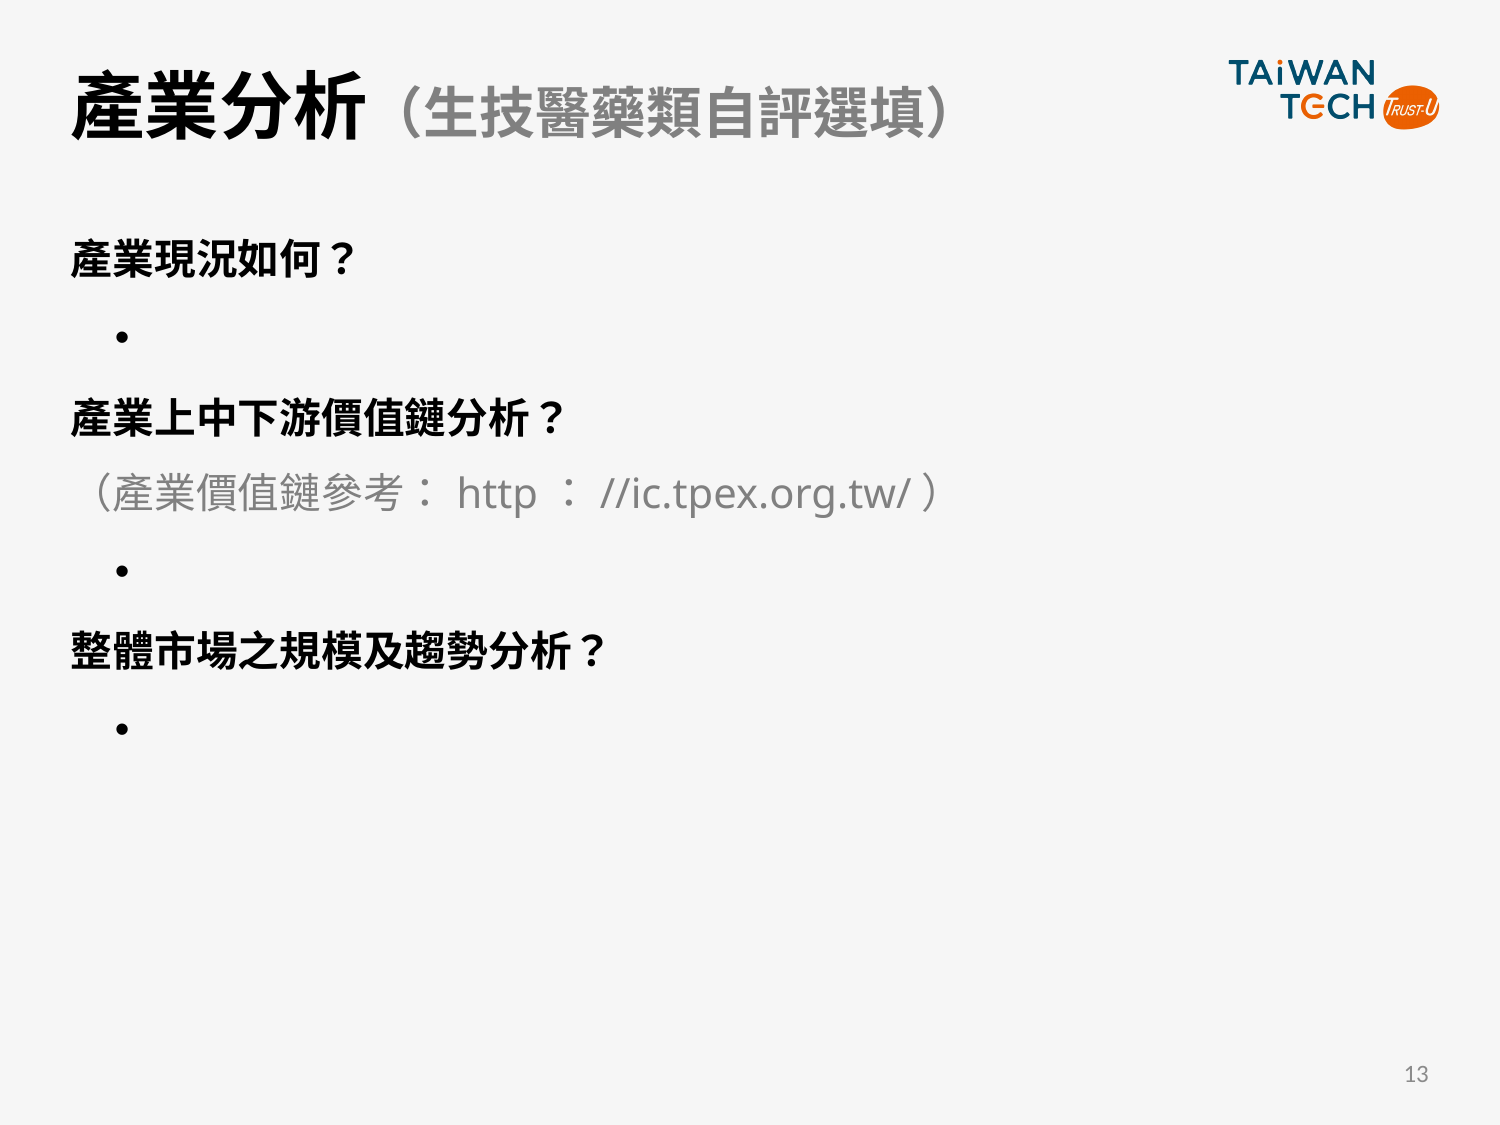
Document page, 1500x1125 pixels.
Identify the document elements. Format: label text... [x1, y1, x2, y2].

title 產業分析（生技醫藥類自評選填） [55, 33, 1444, 156]
list 產業現況如何？ 產業上中下游價值鏈分析？ （產業價值鏈參考：http：//ic.tpex.org.tw/） 整體市場之規模及趨勢分析？ [55, 200, 1444, 1021]
slide_number <編號> [1106, 1042, 1445, 1103]
